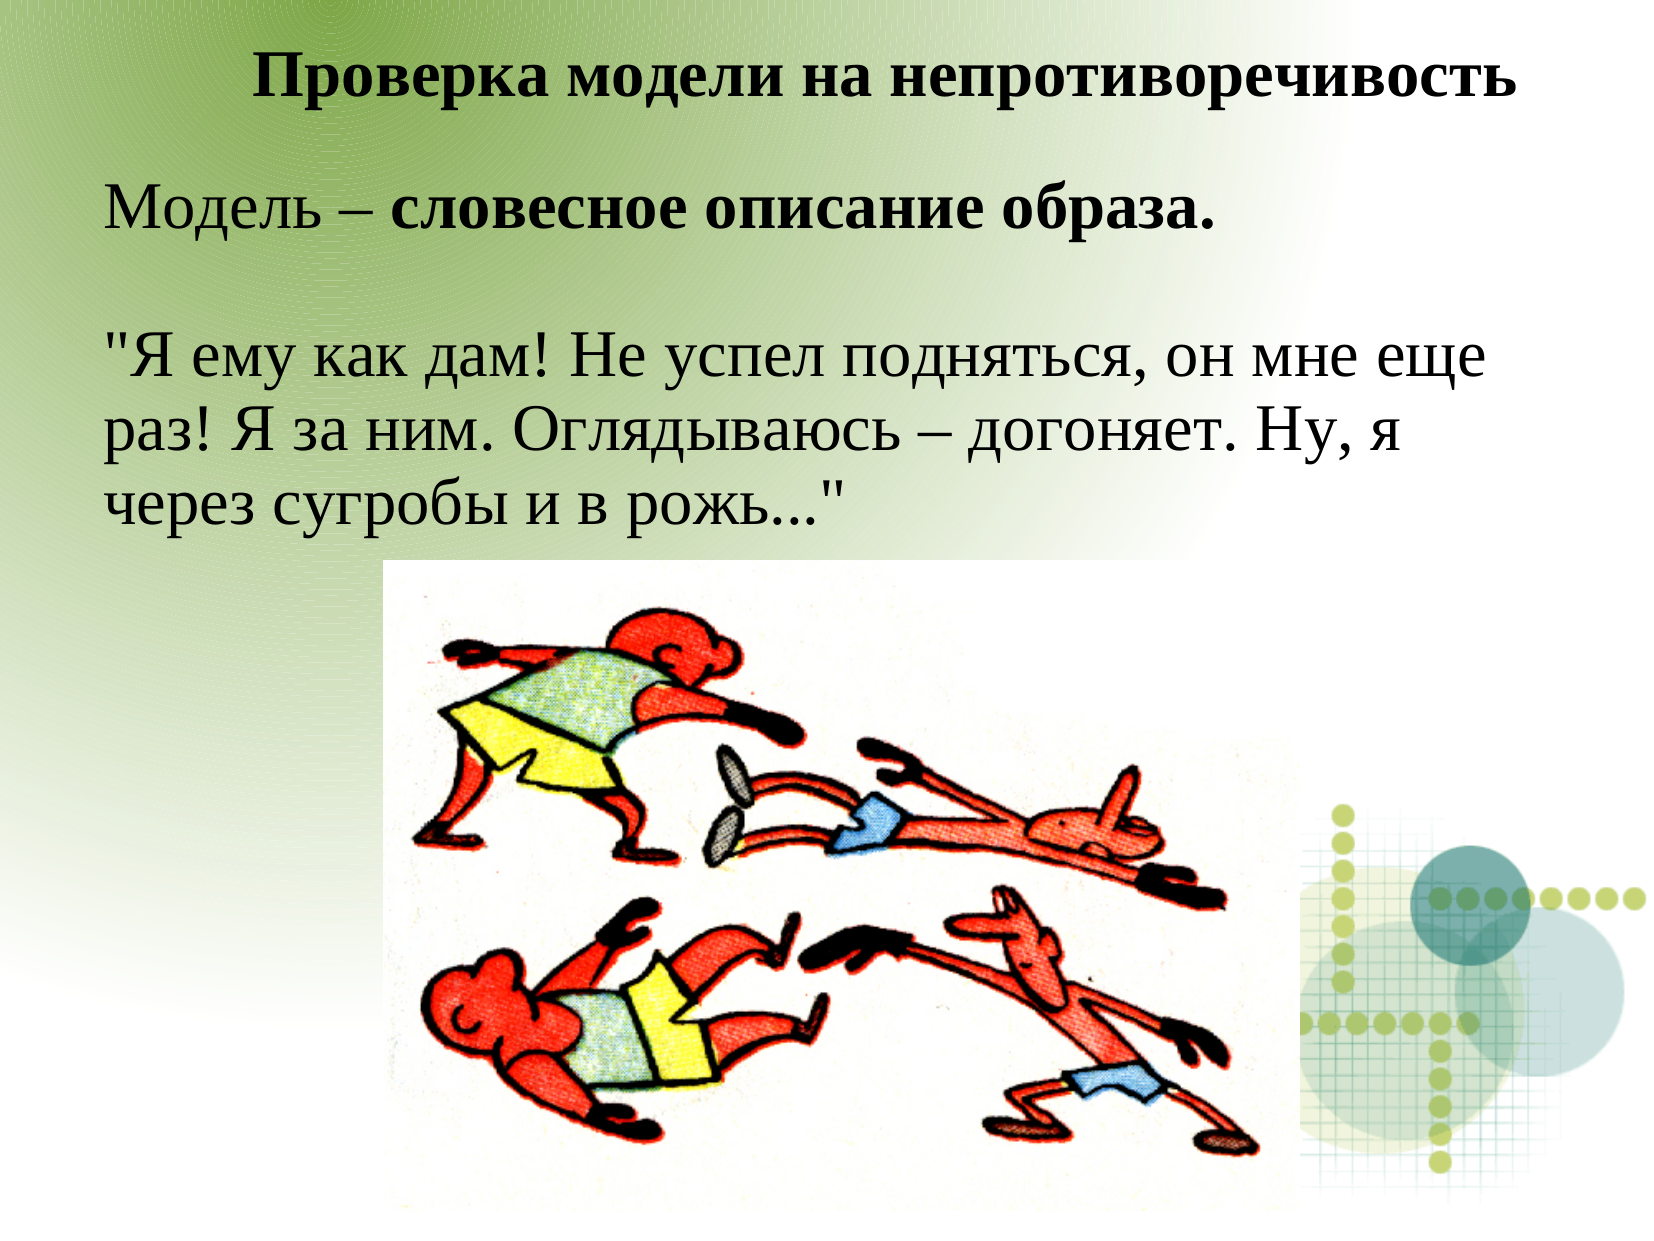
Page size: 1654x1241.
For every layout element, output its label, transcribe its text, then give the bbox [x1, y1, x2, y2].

text_box Проверка модели на непротиворечивость [206, 29, 1565, 119]
picture [383, 560, 1654, 1211]
text_box Модель – словесное описание образа. "Я ему как дам! Не успел подняться, он мне еще раз! Я за ним. Оглядываюсь – догоняет. Ну, я через сугробы и в рожь..." [88, 161, 1536, 547]
